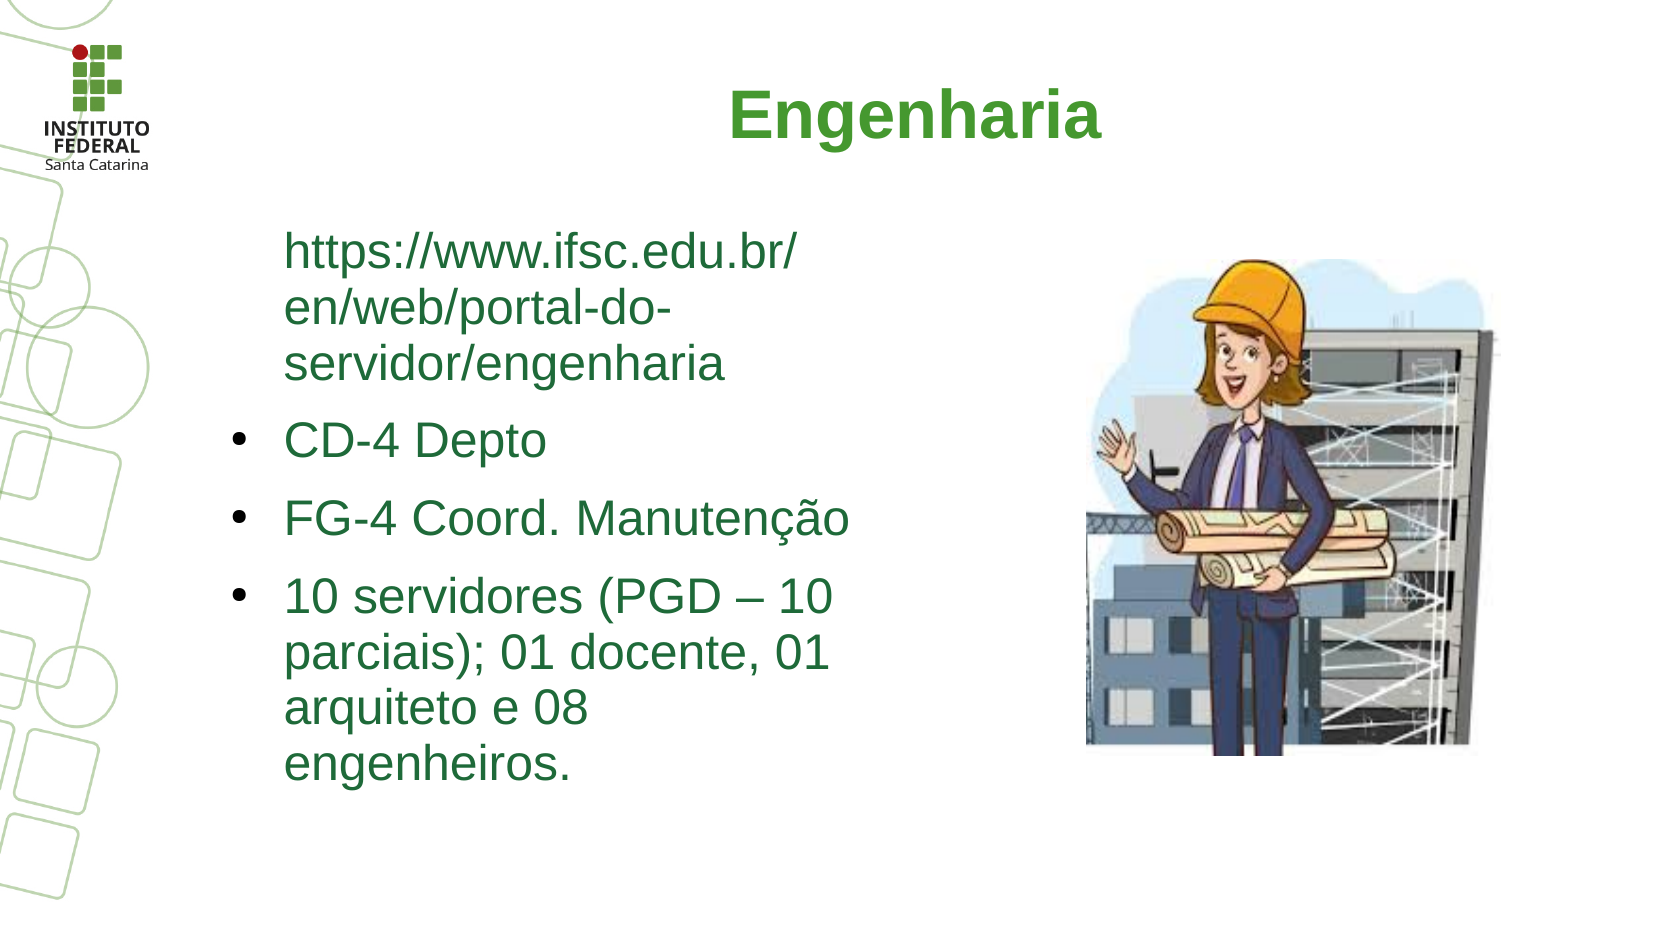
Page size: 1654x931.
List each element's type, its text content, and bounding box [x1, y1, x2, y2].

picture [0, 0, 1501, 931]
list https://www.ifsc.edu.br/en/web/portal-do-servidor/engenharia CD-4 Depto FG-4 Coord. Manutenção 10 servidores (PGD – 10 parciais); 01 docente, 01 arquiteto e 08 engenheiros. [212, 223, 876, 854]
title Engenharia [259, 37, 1571, 193]
